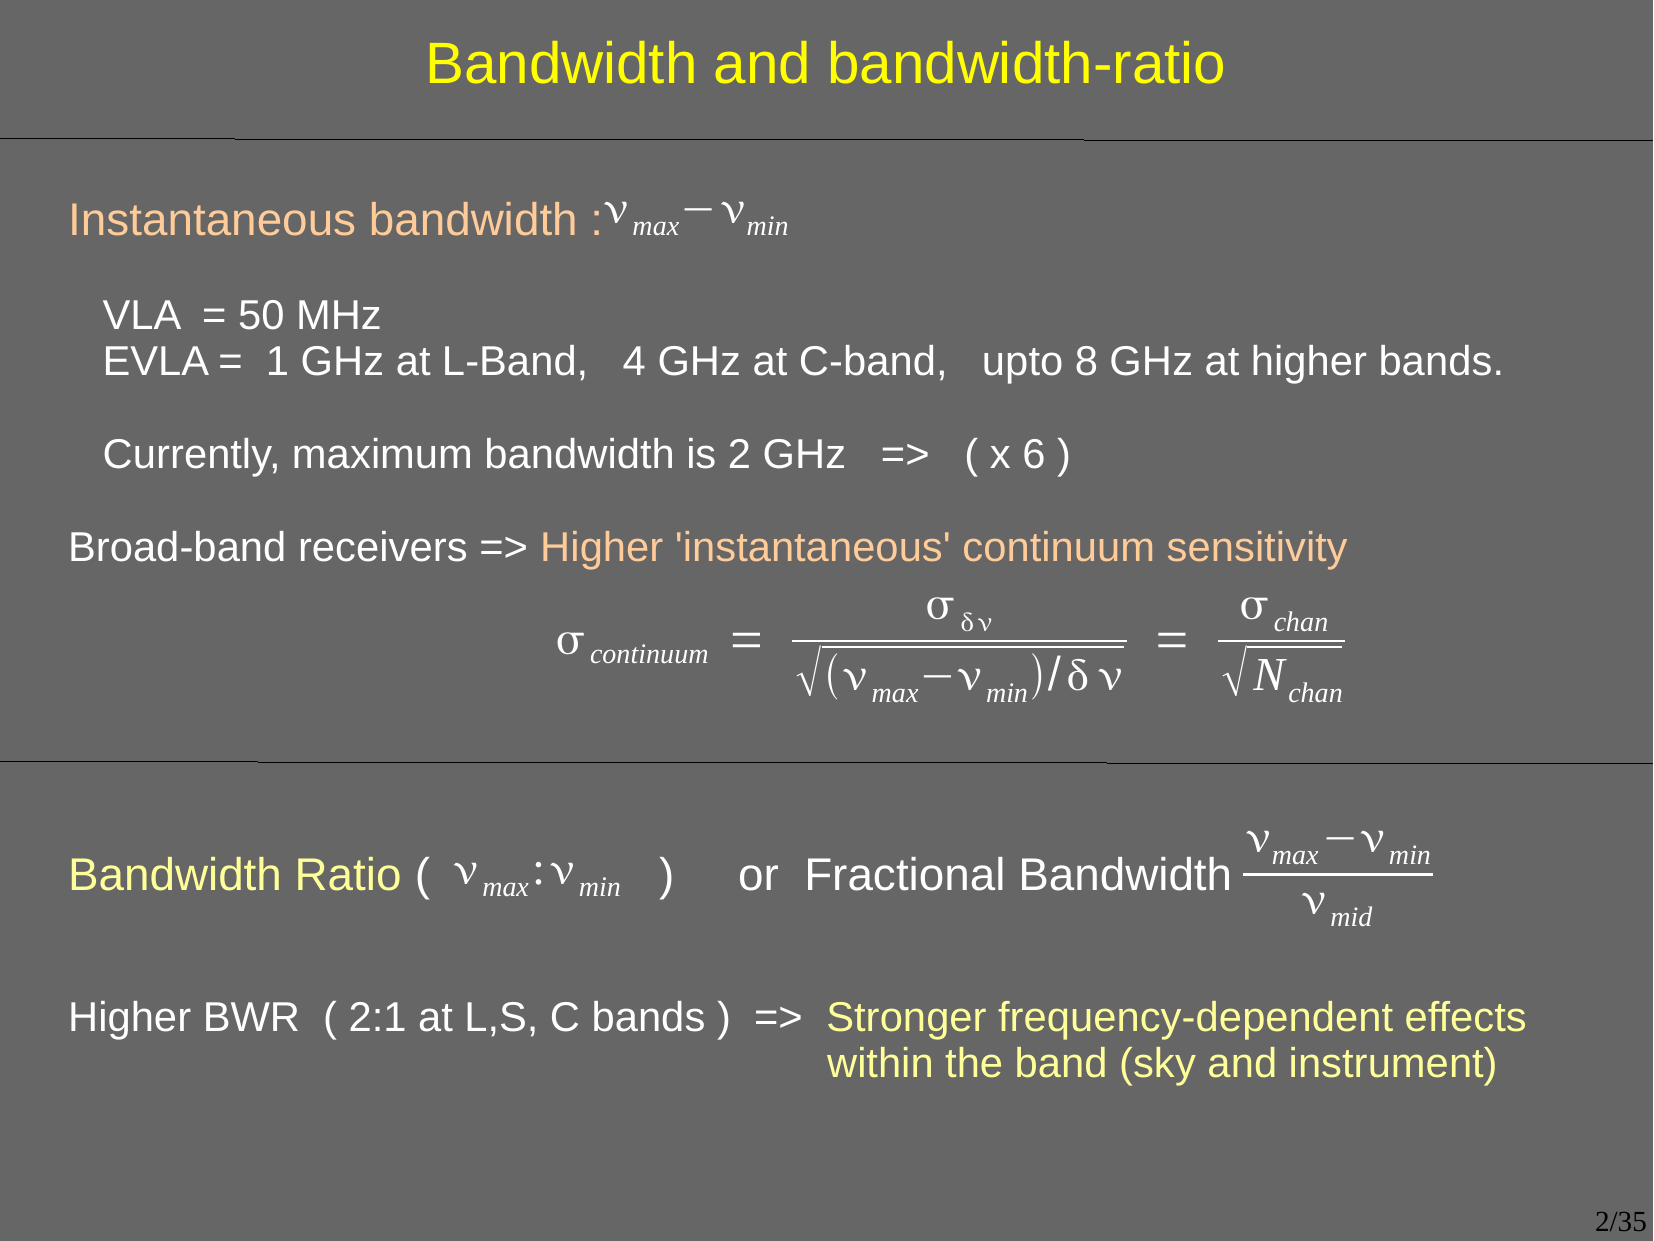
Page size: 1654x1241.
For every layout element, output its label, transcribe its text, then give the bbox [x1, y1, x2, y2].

chart [1227, 811, 1446, 933]
title Bandwidth and bandwidth-ratio [82, 13, 1571, 114]
chart [441, 842, 631, 902]
chart [591, 182, 800, 242]
chart [542, 578, 1359, 708]
text_box Instantaneous bandwidth : VLA = 50 MHz EVLA = 1 GHz at L-Band, 4 GHz at C-band, upto 8 GHz at higher bands. Currently, maximum bandwidth is 2 GHz => ( x 6 ) Broad-band receivers => Higher 'instantaneous' continuum sensitivity Bandwidth Ratio ( ) or Fractional Bandwidth Higher BWR ( 2:1 at L,S, C bands ) => Stronger frequency-dependent effects within the band (sky and instrument) [53, 186, 1611, 1094]
